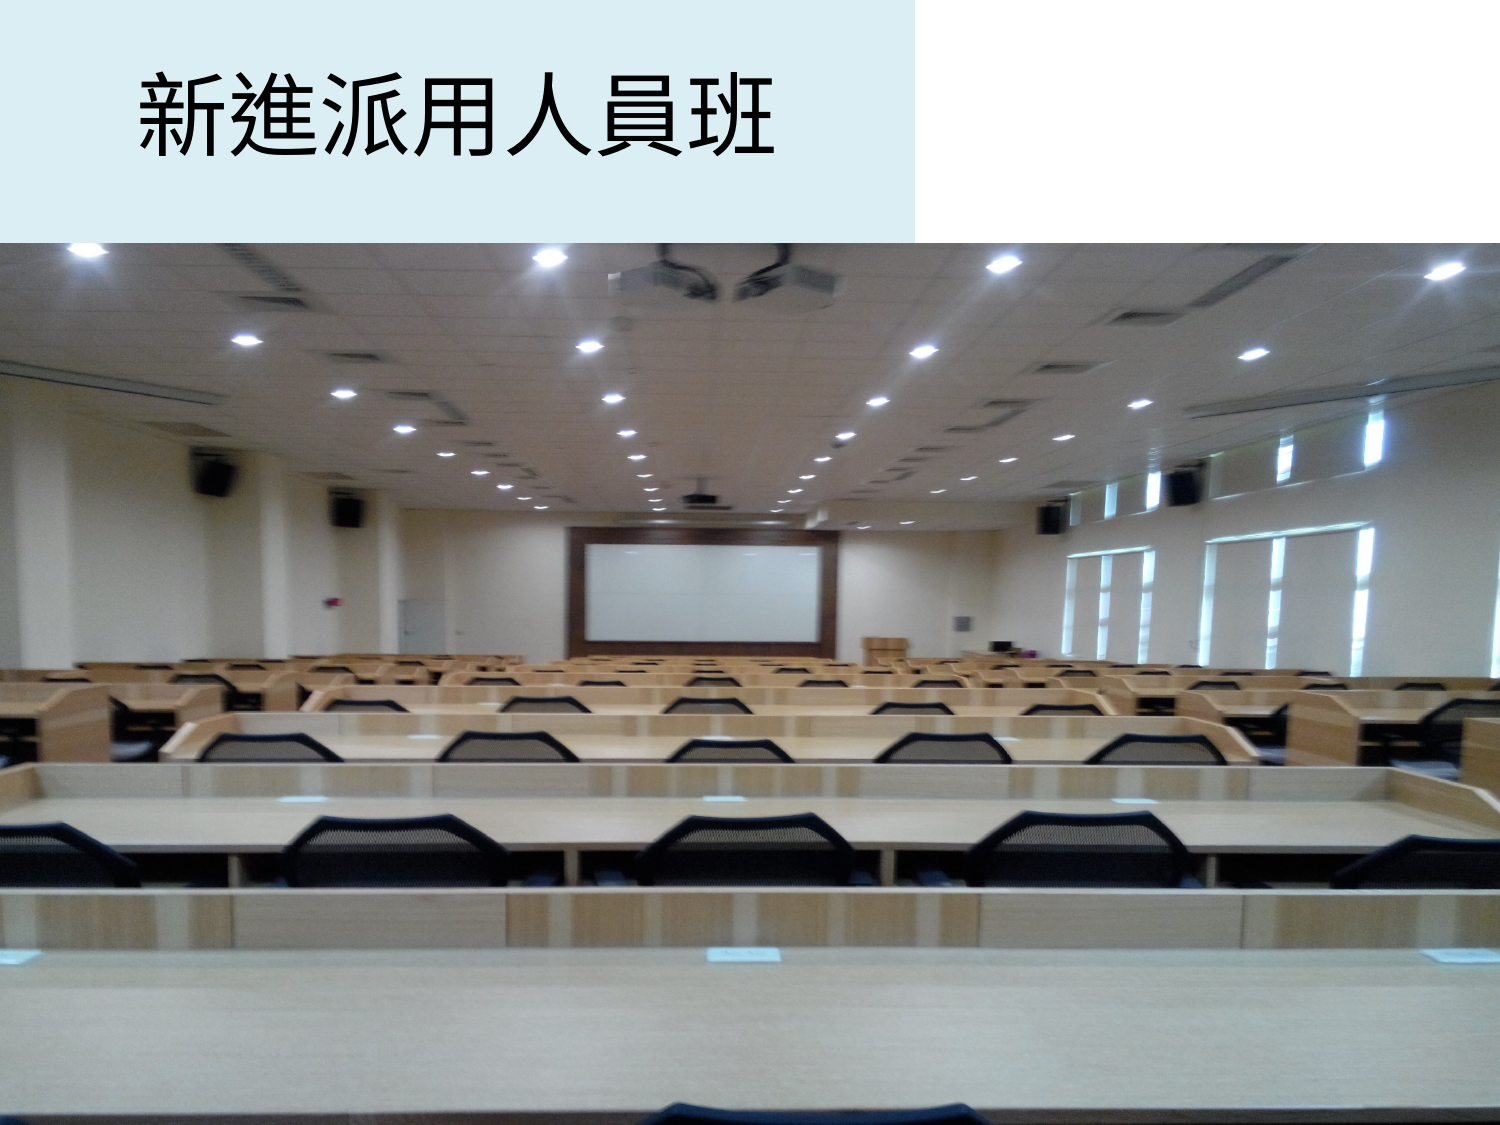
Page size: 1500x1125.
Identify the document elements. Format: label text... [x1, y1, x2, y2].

text_box 新進派用人員班 [121, 50, 794, 176]
text_box [0, 0, 916, 243]
picture [0, 243, 1500, 1125]
